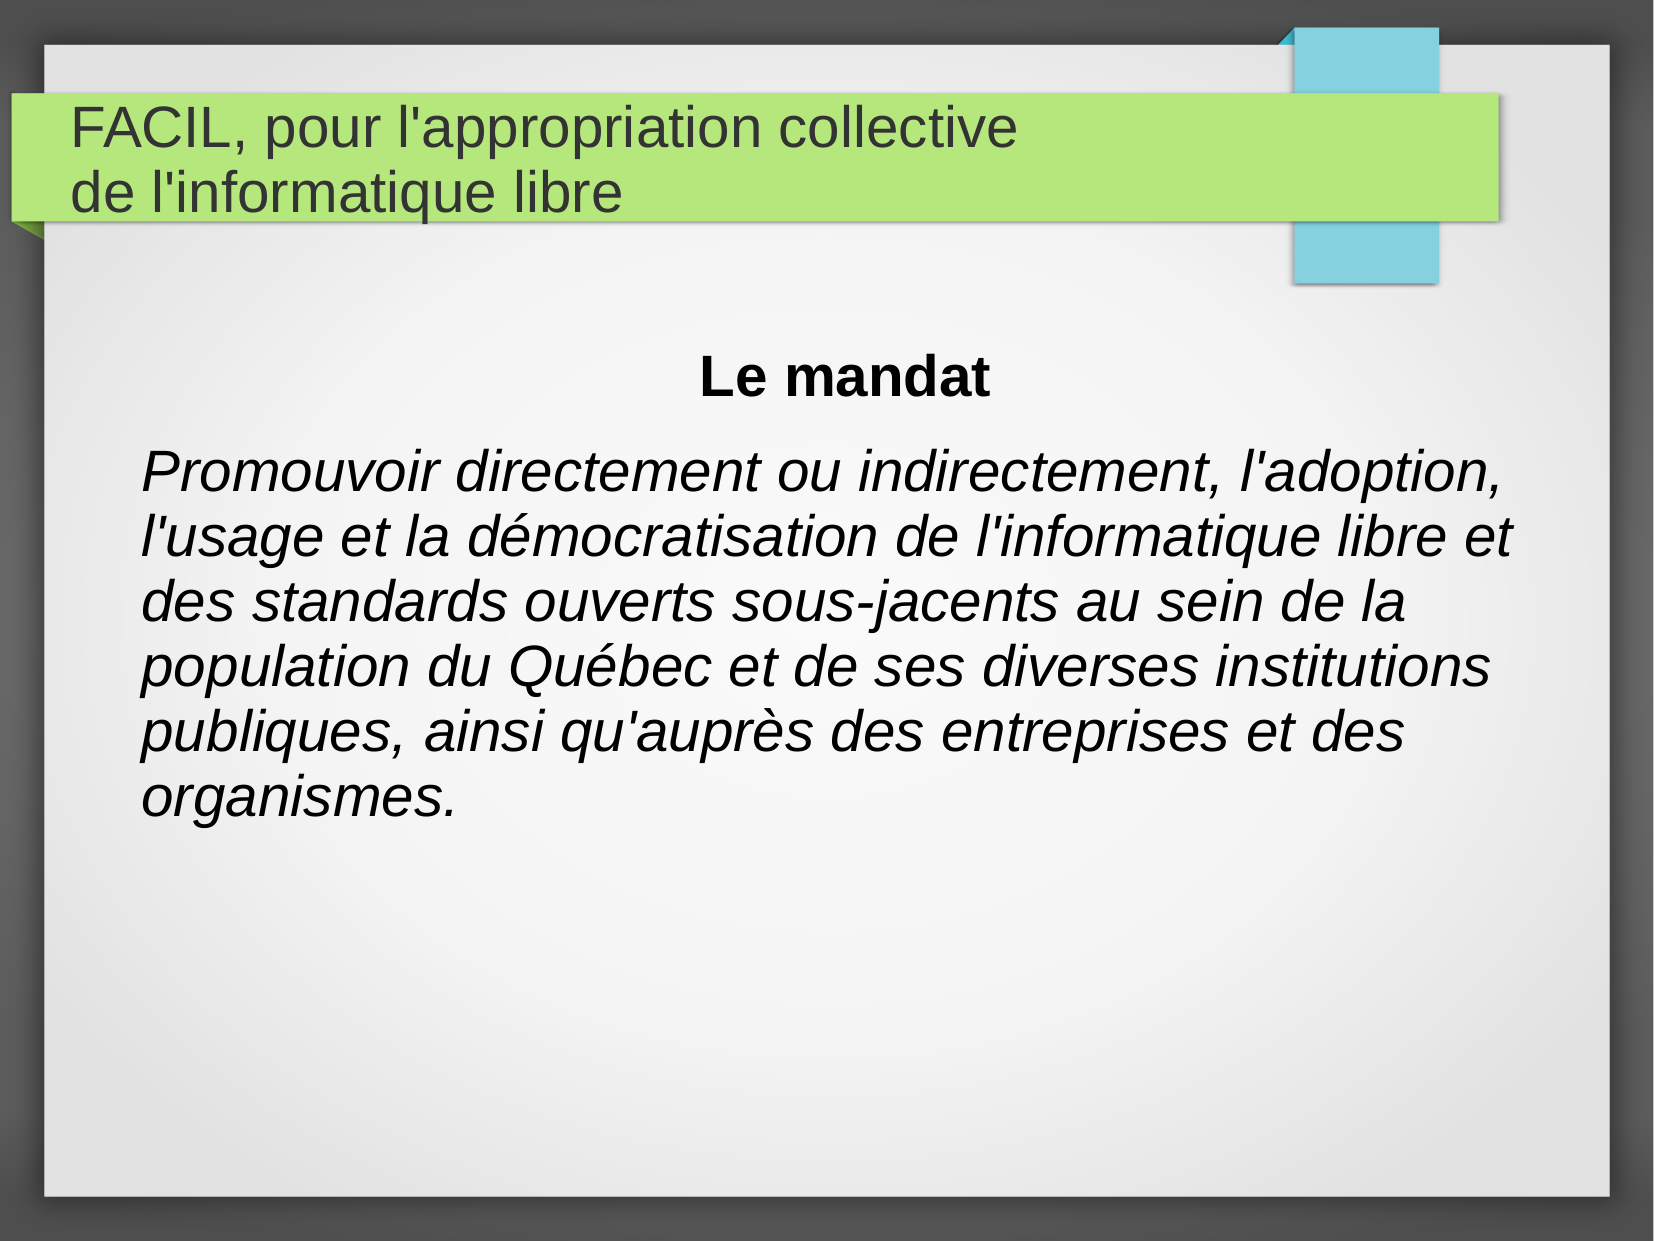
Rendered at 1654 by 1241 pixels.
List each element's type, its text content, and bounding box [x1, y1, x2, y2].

picture [0, 0, 1654, 1241]
title FACIL, pour l'appropriation collective de l'informatique libre [70, 94, 1229, 225]
list Le mandat Promouvoir directement ou indirectement, l'adoption, l'usage et la démocratisation de l'informatique libre et des standards ouverts sous-jacents au sein de la population du Québec et de ses diverses institutions publiques, ainsi qu'auprès des entreprises et des organismes. [82, 343, 1538, 1146]
